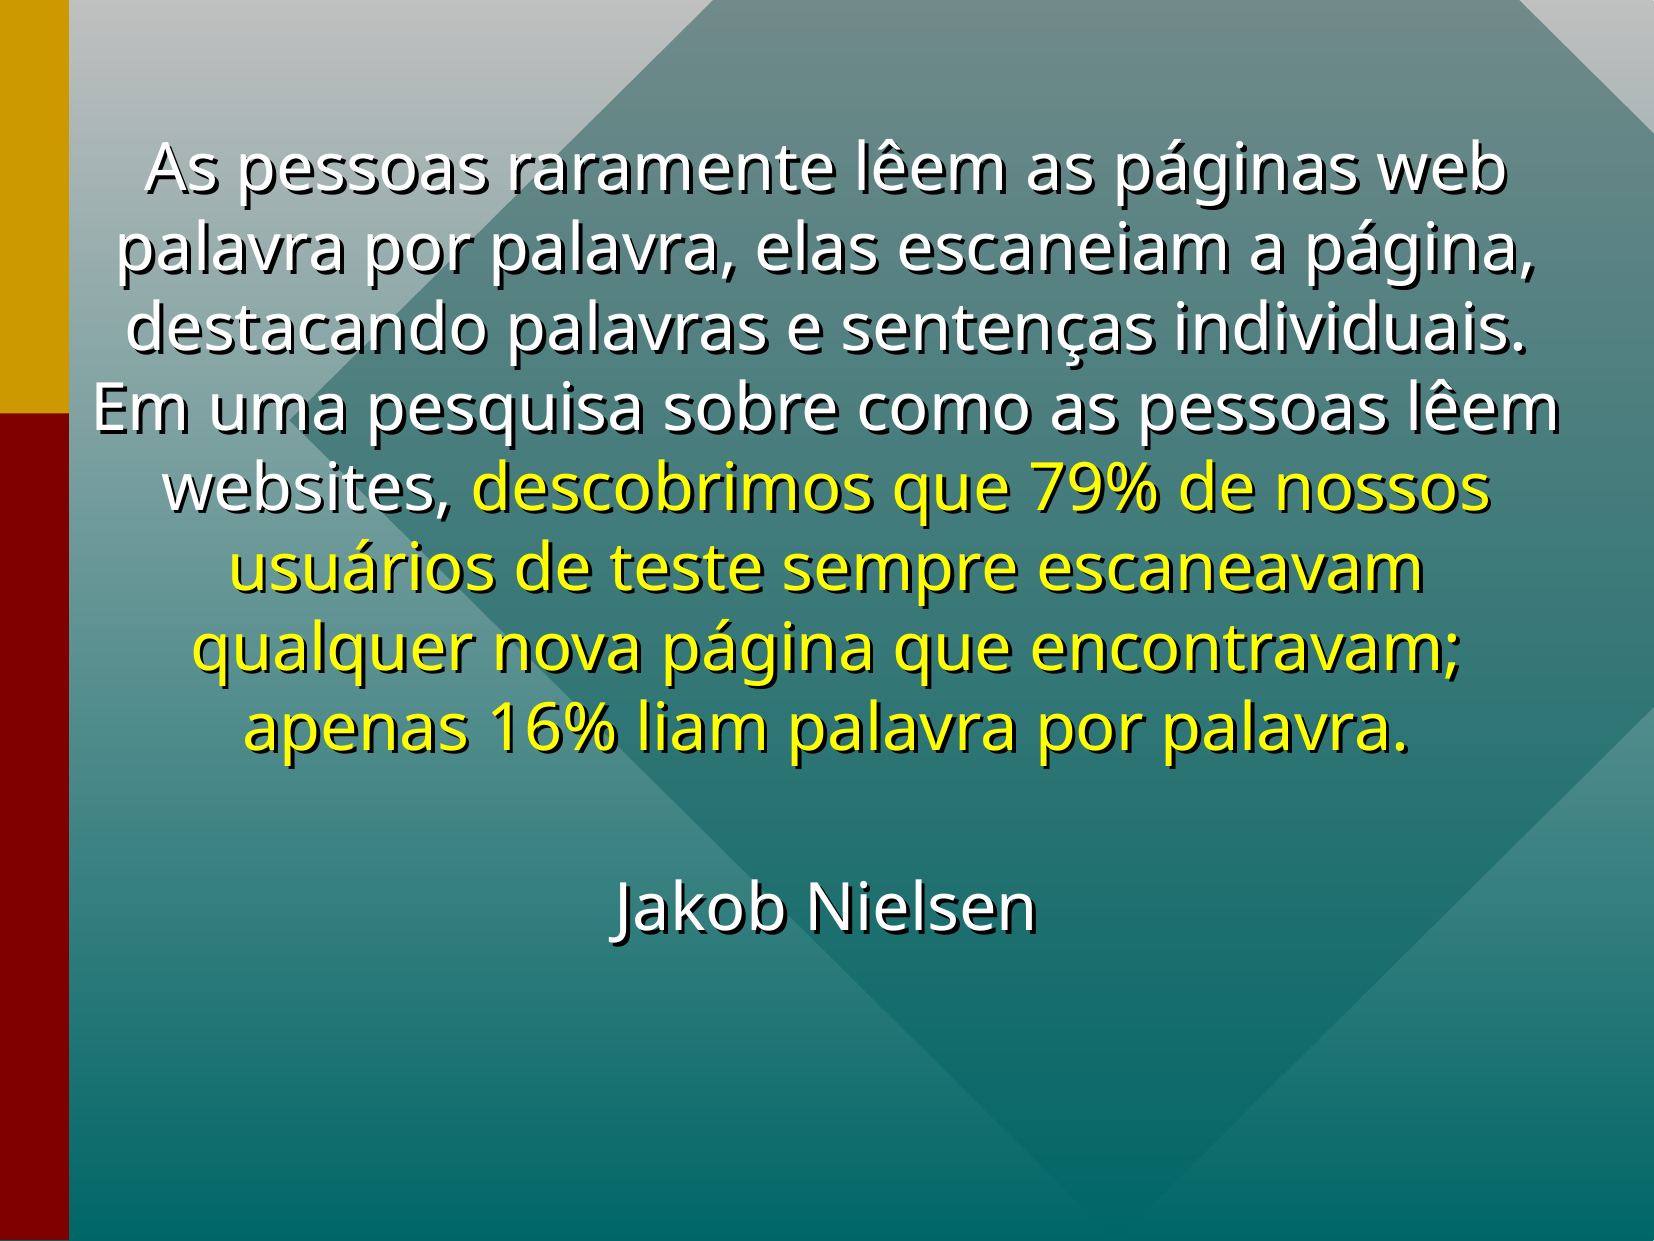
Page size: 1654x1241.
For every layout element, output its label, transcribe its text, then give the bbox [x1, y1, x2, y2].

subtitle As pessoas raramente lêem as páginas web palavra por palavra, elas escaneiam a página, destacando palavras e sentenças individuais. Em uma pesquisa sobre como as pessoas lêem websites, descobrimos que 79% de nossos usuários de teste sempre escaneavam qualquer nova página que encontravam; apenas 16% liam palavra por palavra. Jakob Nielsen [82, 49, 1571, 1109]
